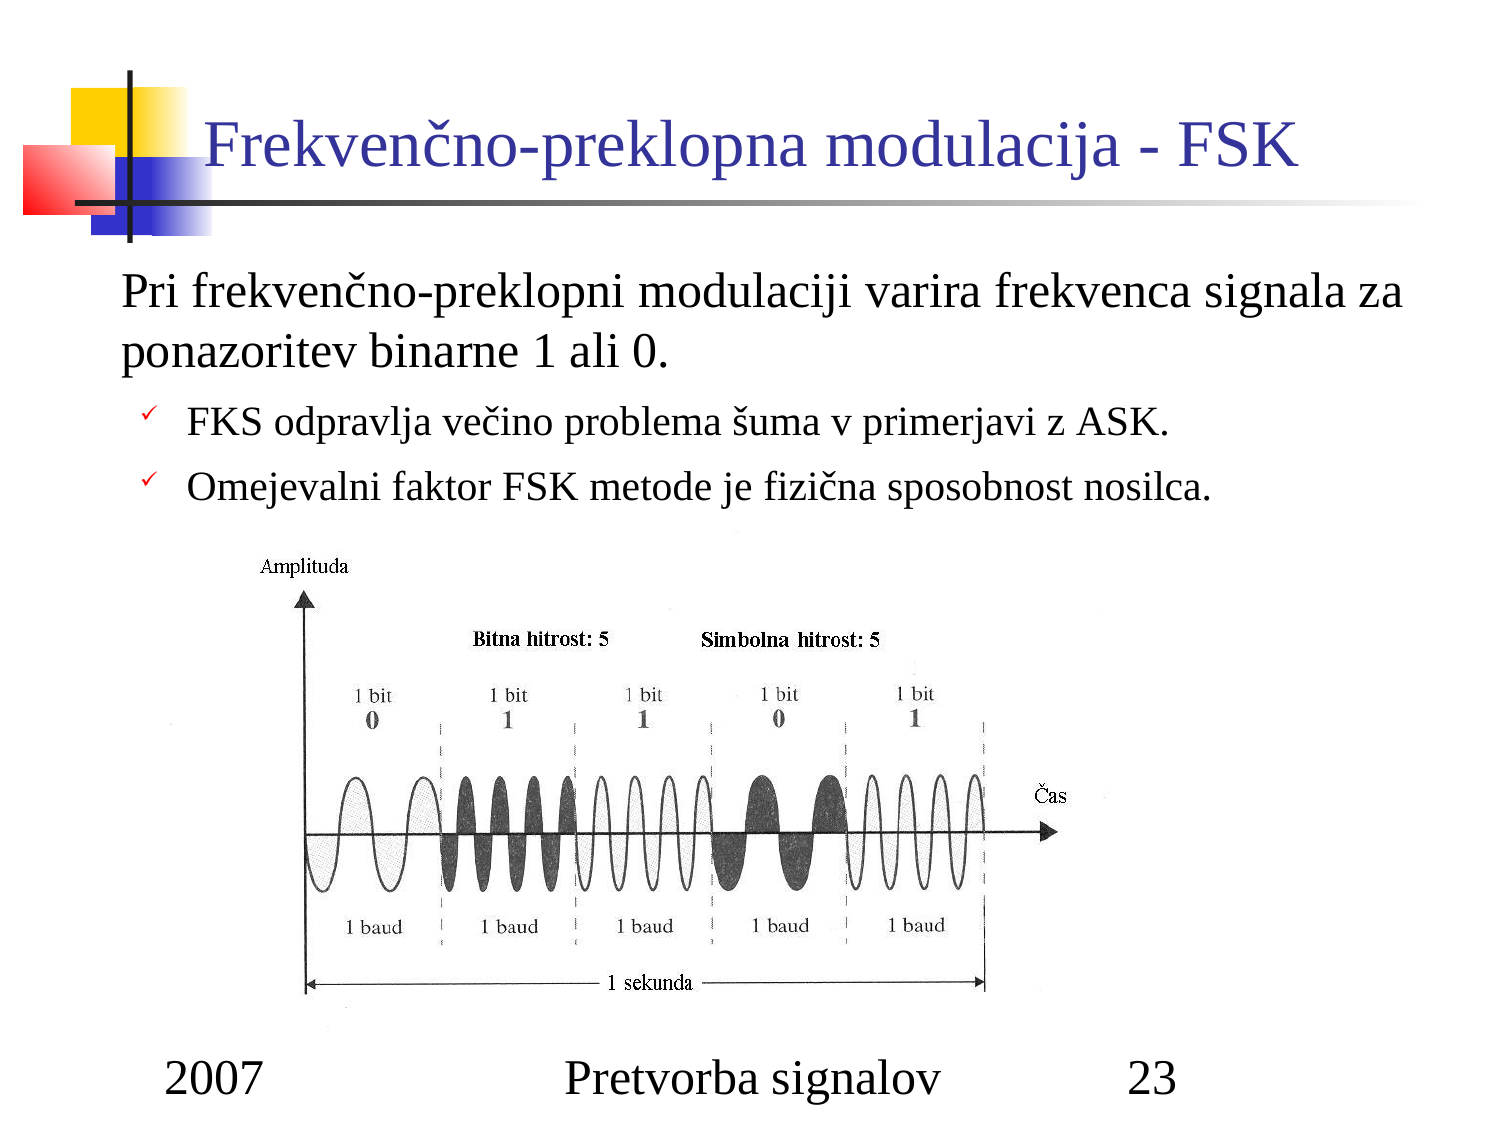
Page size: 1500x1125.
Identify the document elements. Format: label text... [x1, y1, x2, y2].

list Pri frekvenčno-preklopni modulaciji varira frekvenca signala za ponazoritev binarne 1 ali 0. FKS odpravlja večino problema šuma v primerjavi z ASK. Omejevalni faktor FSK metode je fizična sposobnost nosilca. [50, 249, 1469, 526]
picture [150, 512, 1138, 1051]
title Frekvenčno-preklopna modulacija - FSK [188, 92, 1468, 188]
